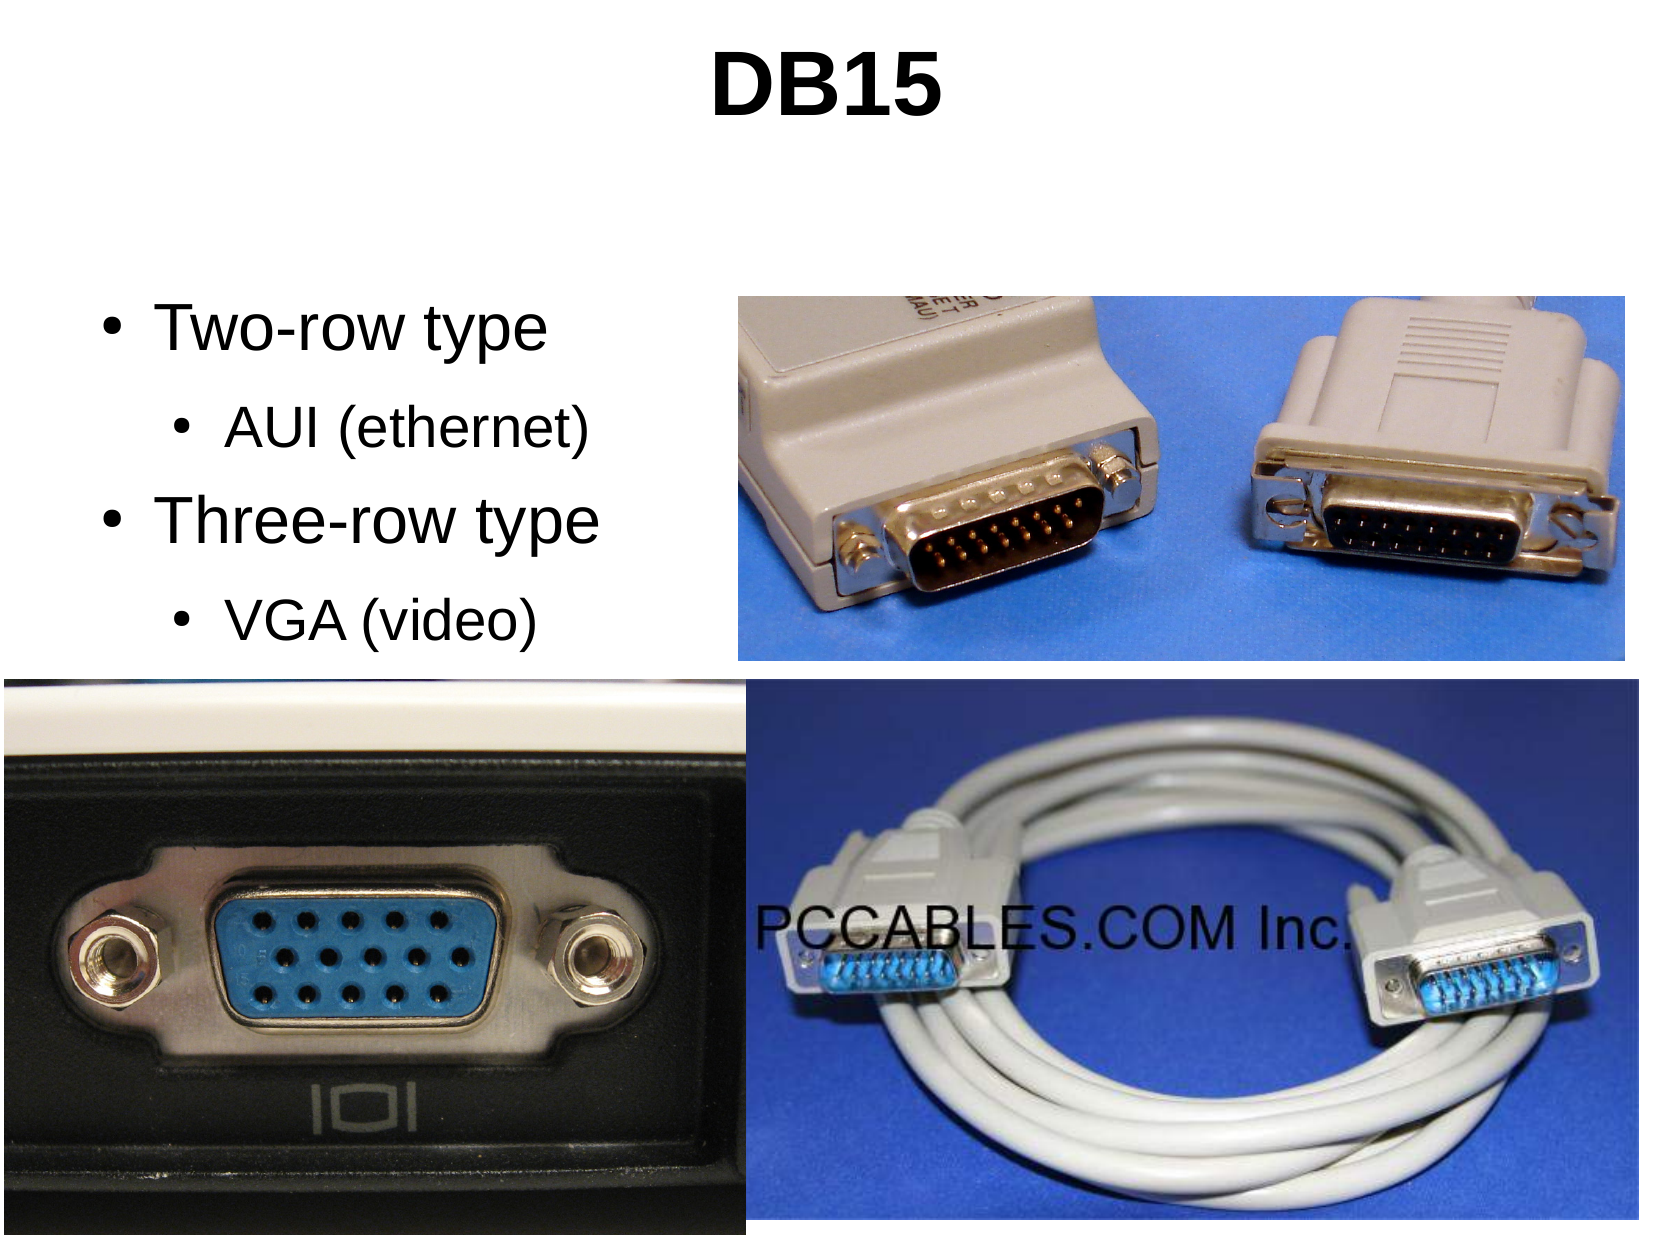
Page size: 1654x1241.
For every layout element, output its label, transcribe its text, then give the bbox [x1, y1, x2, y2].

list Two-row type AUI (ethernet) Three-row type VGA (video) [82, 290, 809, 679]
picture [4, 679, 1639, 1235]
title DB15 [82, 32, 1571, 136]
picture [738, 296, 1625, 661]
